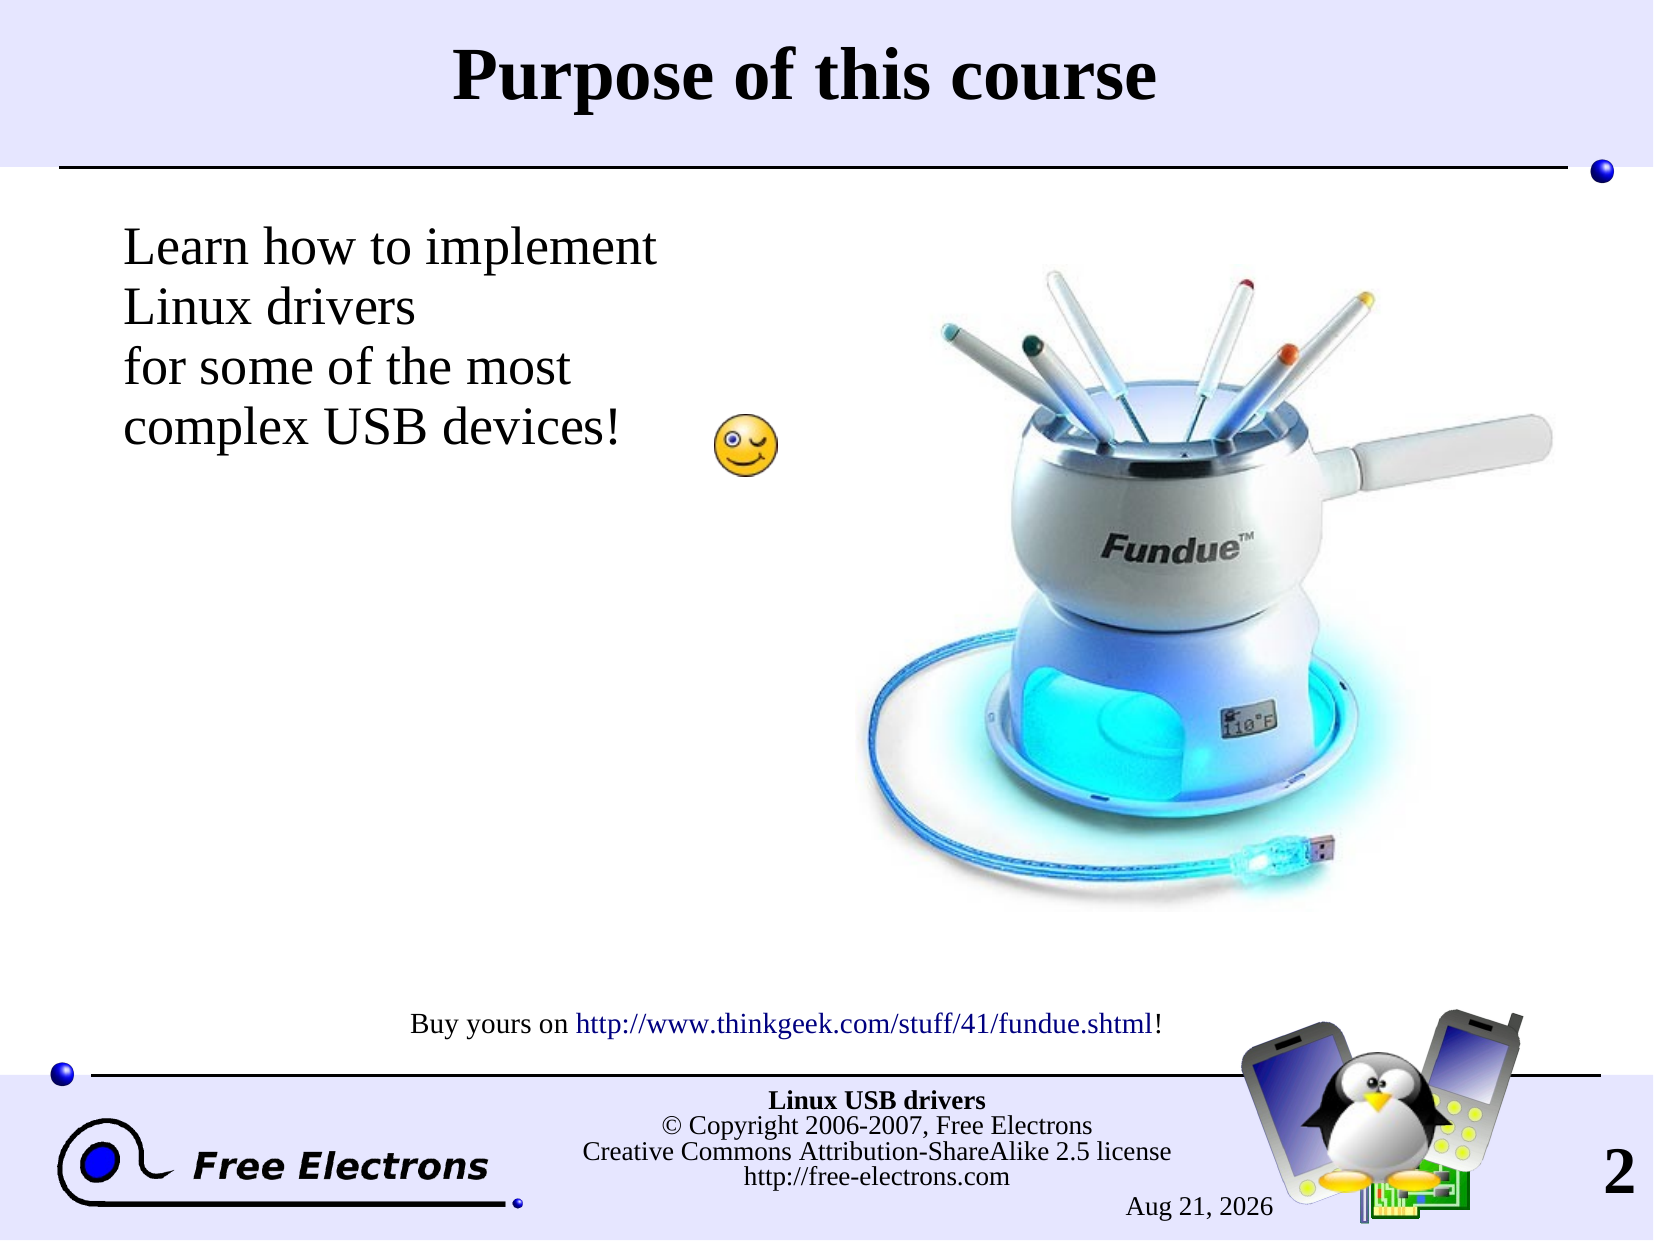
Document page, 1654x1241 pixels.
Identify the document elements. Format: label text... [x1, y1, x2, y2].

text_box Buy yours on http://www.thinkgeek.com/stuff/41/fundue.shtml! [410, 1007, 1164, 1044]
list Learn how to implement Linux drivers for some of the most complex USB devices! [105, 216, 670, 965]
picture [855, 264, 1559, 912]
title Purpose of this course [60, 25, 1551, 124]
picture [50, 1107, 527, 1216]
picture [714, 414, 778, 477]
picture [1225, 983, 1538, 1241]
